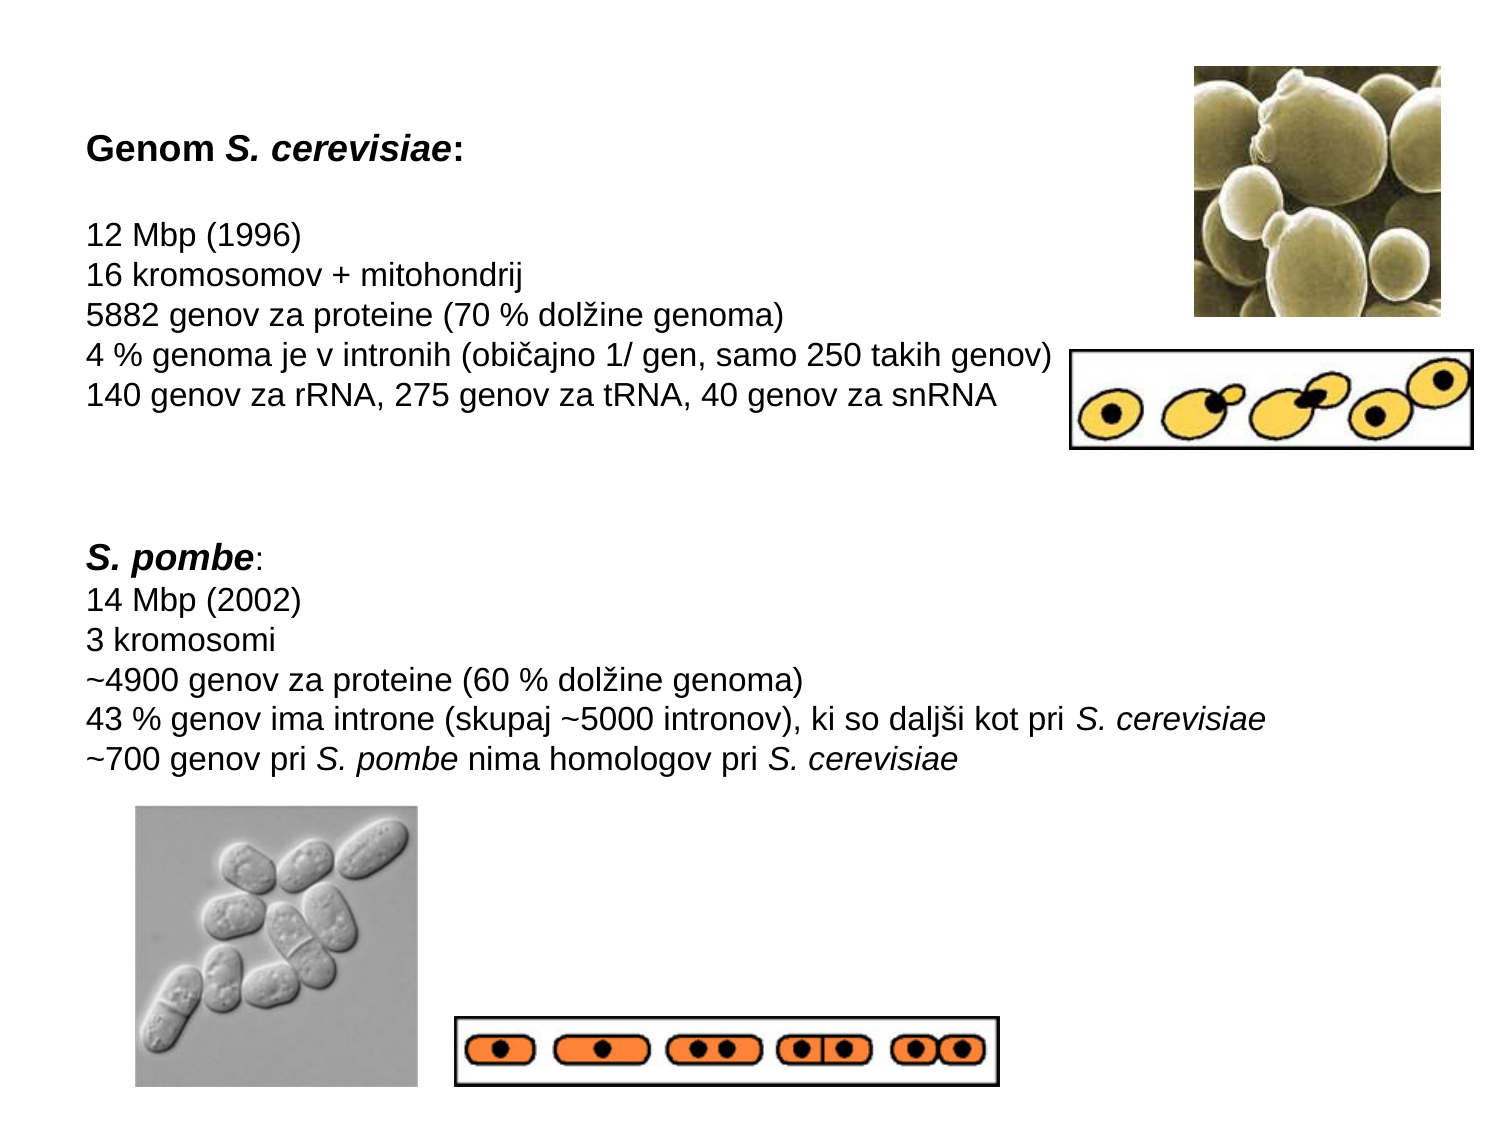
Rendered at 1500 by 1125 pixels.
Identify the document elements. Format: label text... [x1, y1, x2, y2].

picture [1069, 349, 1474, 450]
picture [454, 1016, 1000, 1087]
picture [1194, 66, 1441, 317]
text_box Genom S. cerevisiae: 12 Mbp (1996) 16 kromosomov + mitohondrij 5882 genov za proteine (70 % dolžine genoma) 4 % genoma je v intronih (običajno 1/ gen, samo 250 takih genov) 140 genov za rRNA, 275 genov za tRNA, 40 genov za snRNA S. pombe: 14 Mbp (2002) 3 kromosomi ~4900 genov za proteine (60 % dolžine genoma) 43 % genov ima introne (skupaj ~5000 intronov), ki so daljši kot pri S. cerevisiae ~700 genov pri S. pombe nima homologov pri S. cerevisiae [70, 116, 1282, 825]
picture [135, 805, 418, 1087]
